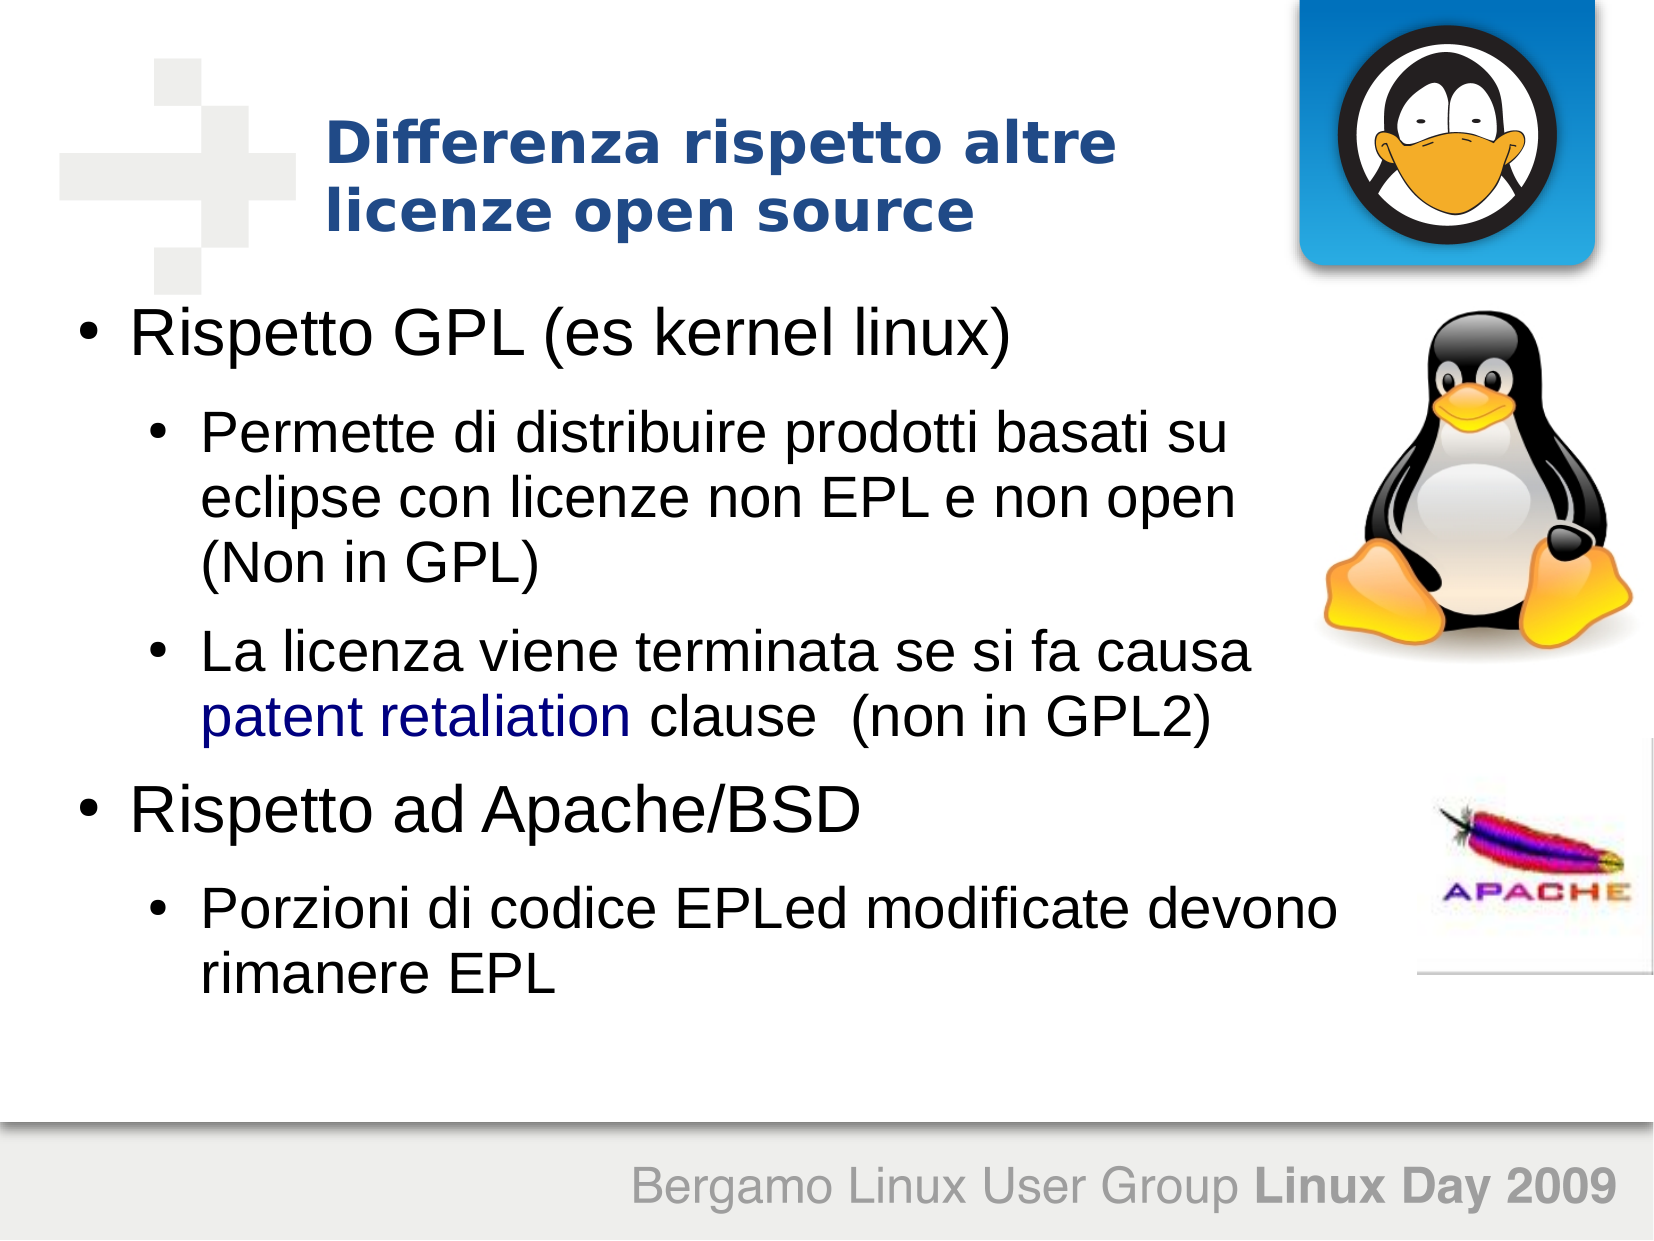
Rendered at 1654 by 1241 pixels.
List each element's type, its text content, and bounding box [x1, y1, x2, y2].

title Differenza rispetto altre licenze open source [324, 66, 1247, 288]
picture [0, 0, 1654, 1240]
list Rispetto GPL (es kernel linux) Permette di distribuire prodotti basati su eclipse con licenze non EPL e non open (Non in GPL) La licenza viene terminata se si fa causa patent retaliation clause (non in GPL2) Rispetto ad Apache/BSD Porzioni di codice EPLed modificate devono rimanere EPL [59, 295, 1359, 1093]
